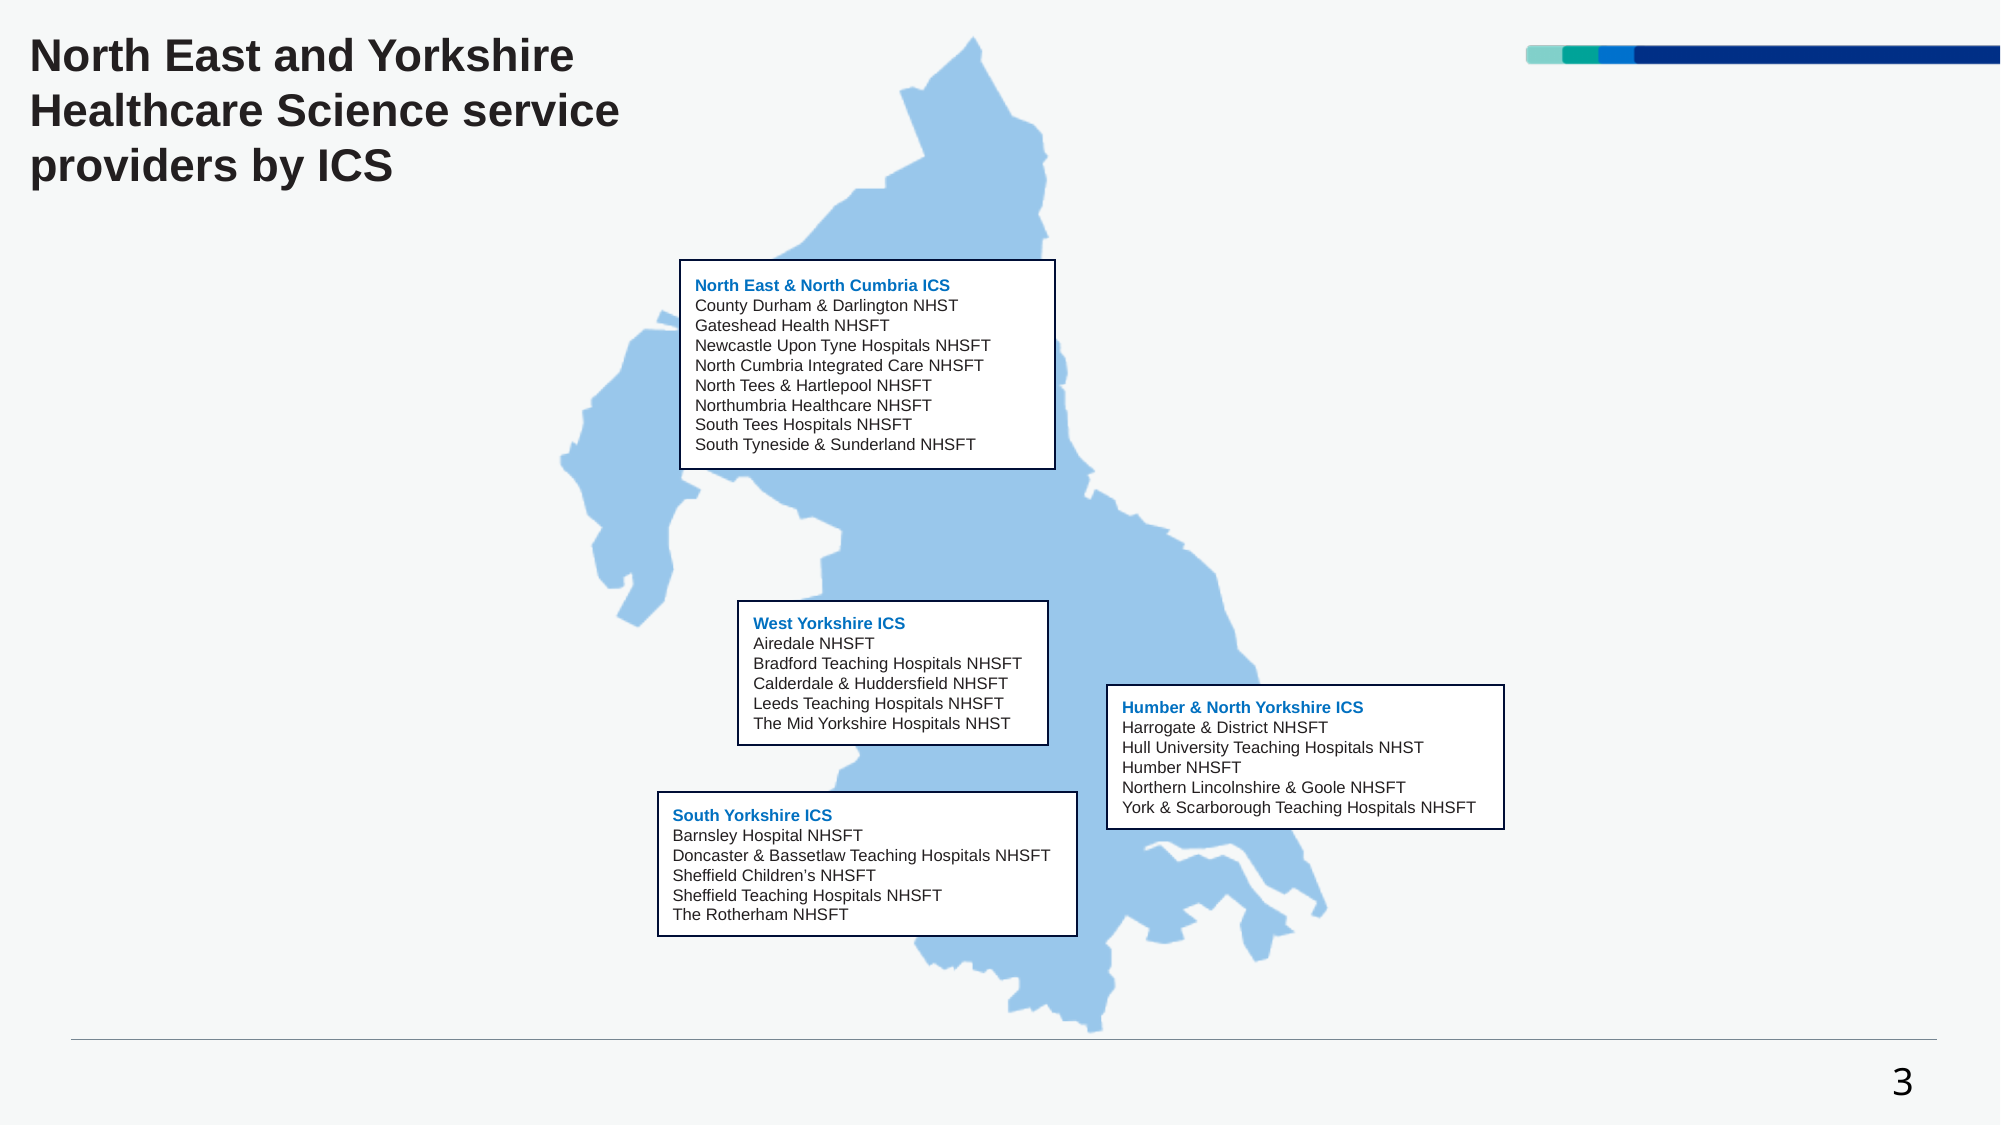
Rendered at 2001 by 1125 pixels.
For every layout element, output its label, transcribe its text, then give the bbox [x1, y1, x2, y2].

text_box Humber & North Yorkshire ICS Harrogate & District NHSFT Hull University Teaching Hospitals NHST Humber NHSFT Northern Lincolnshire & Goole NHSFT York & Scarborough Teaching Hospitals NHSFT [1107, 685, 1504, 829]
text_box South Yorkshire ICS Barnsley Hospital NHSFT Doncaster & Bassetlaw Teaching Hospitals NHSFT Sheffield Children’s NHSFT Sheffield Teaching Hospitals NHSFT The Rotherham NHSFT [658, 792, 1077, 936]
text_box North East and Yorkshire Healthcare Science service providers by ICS [14, 18, 828, 201]
text_box West Yorkshire ICS Airedale NHSFT Bradford Teaching Hospitals NHSFT Calderdale & Huddersfield NHSFT Leeds Teaching Hospitals NHSFT The Mid Yorkshire Hospitals NHST [738, 601, 1048, 745]
picture [553, 32, 1336, 1043]
text_box North East & North Cumbria ICS County Durham & Darlington NHST Gateshead Health NHSFT Newcastle Upon Tyne Hospitals NHSFT North Cumbria Integrated Care NHSFT North Tees & Hartlepool NHSFT Northumbria Healthcare NHSFT South Tees Hospitals NHSFT South Tyneside & Sunderland NHSFT [680, 260, 1055, 469]
